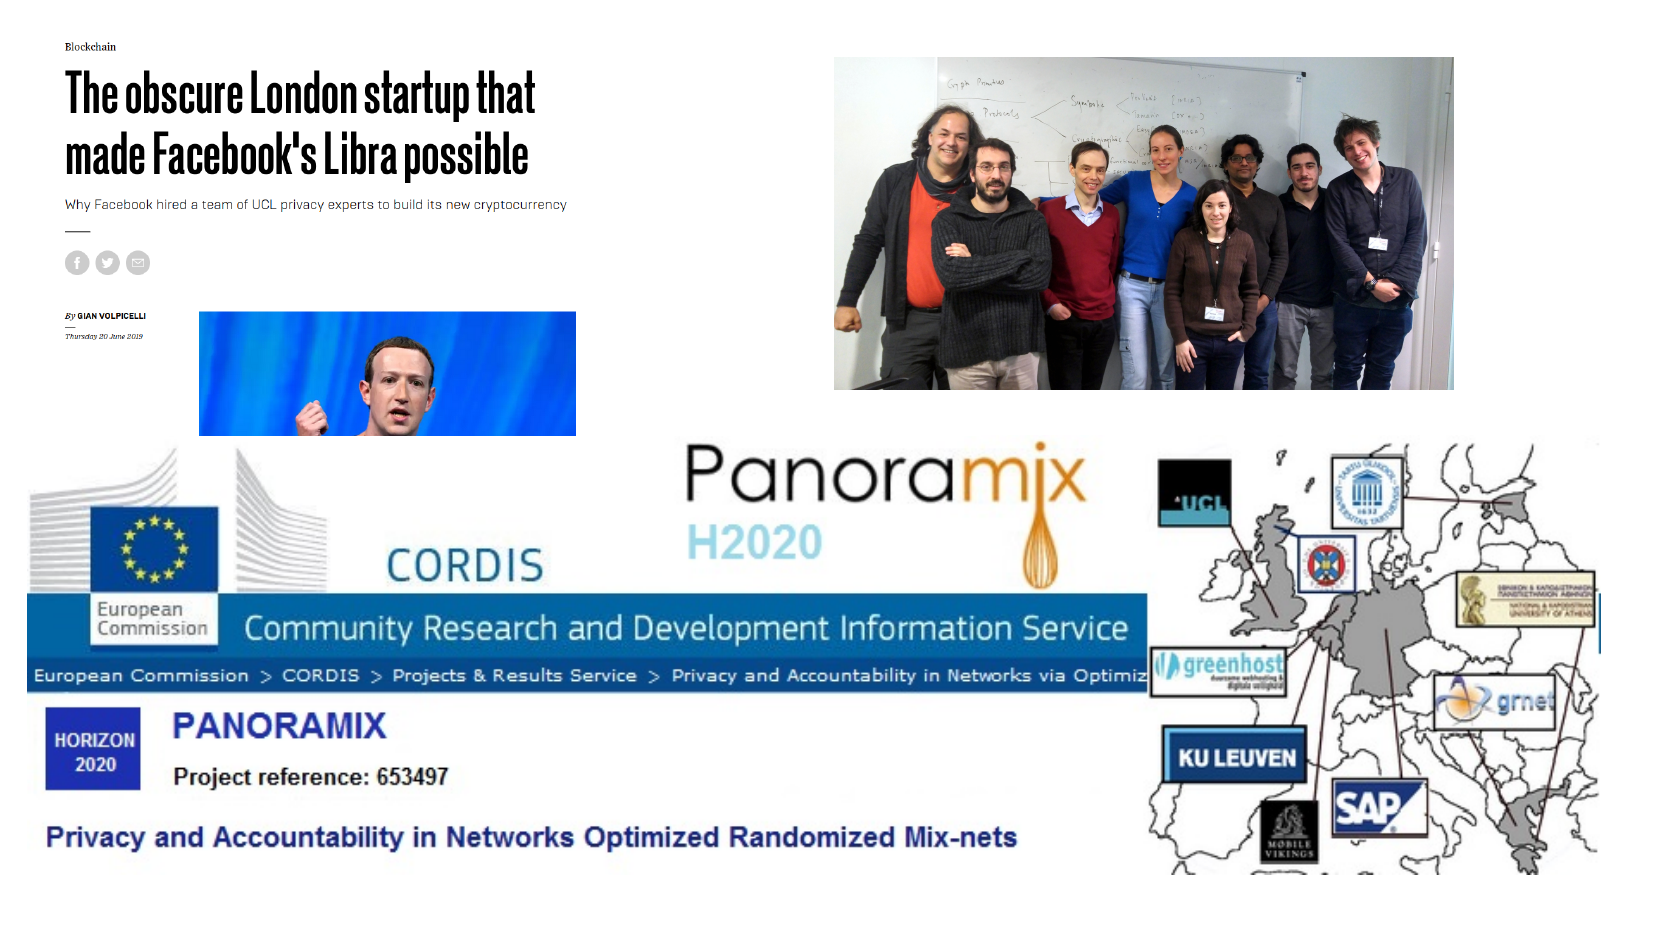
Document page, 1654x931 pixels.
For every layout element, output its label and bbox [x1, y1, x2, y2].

picture [27, 27, 1601, 875]
